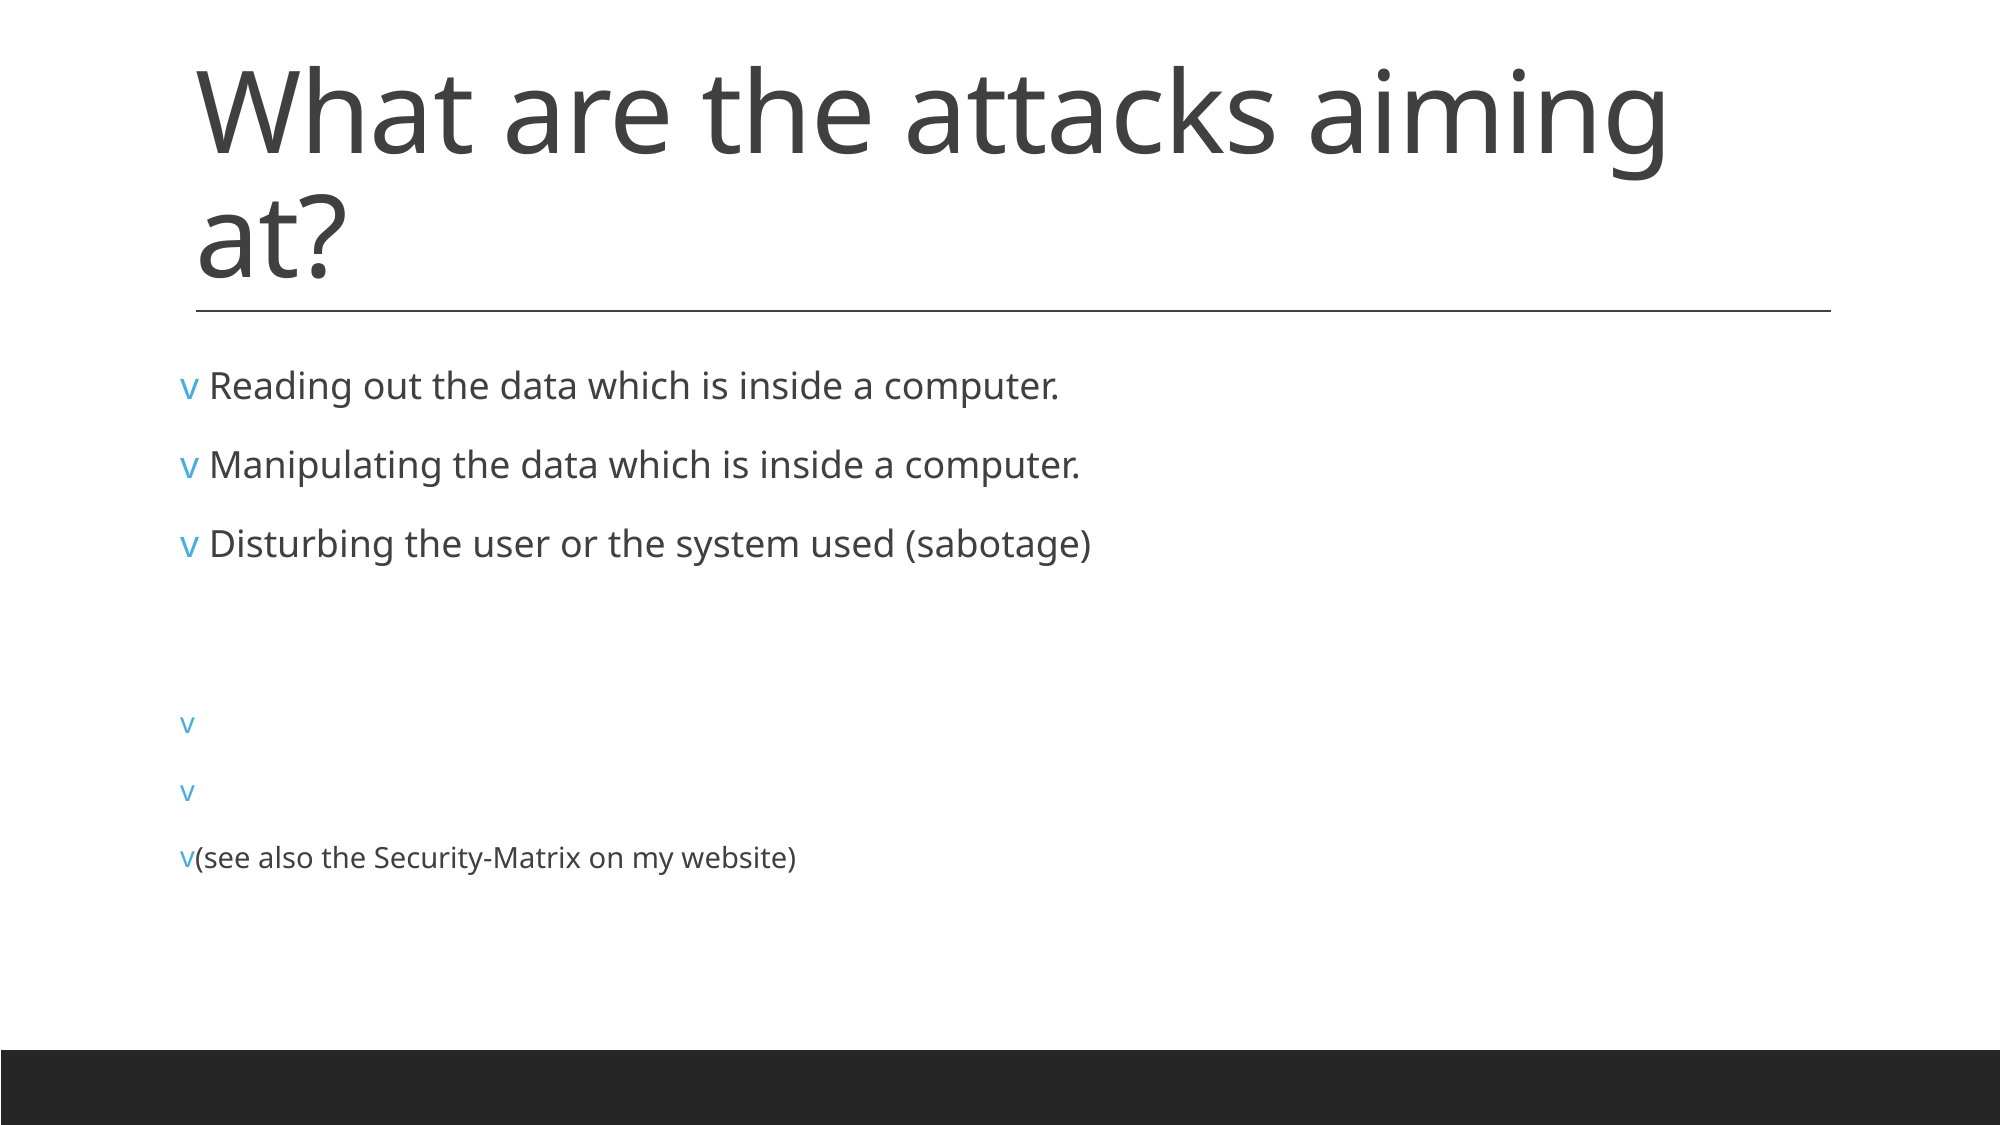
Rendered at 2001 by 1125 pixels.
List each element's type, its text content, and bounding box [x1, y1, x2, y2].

list Reading out the data which is inside a computer. Manipulating the data which is inside a computer. Disturbing the user or the system used (sabotage) (see also the Security-Matrix on my website) [180, 345, 1831, 963]
title What are the attacks aiming at? [180, 47, 1831, 286]
